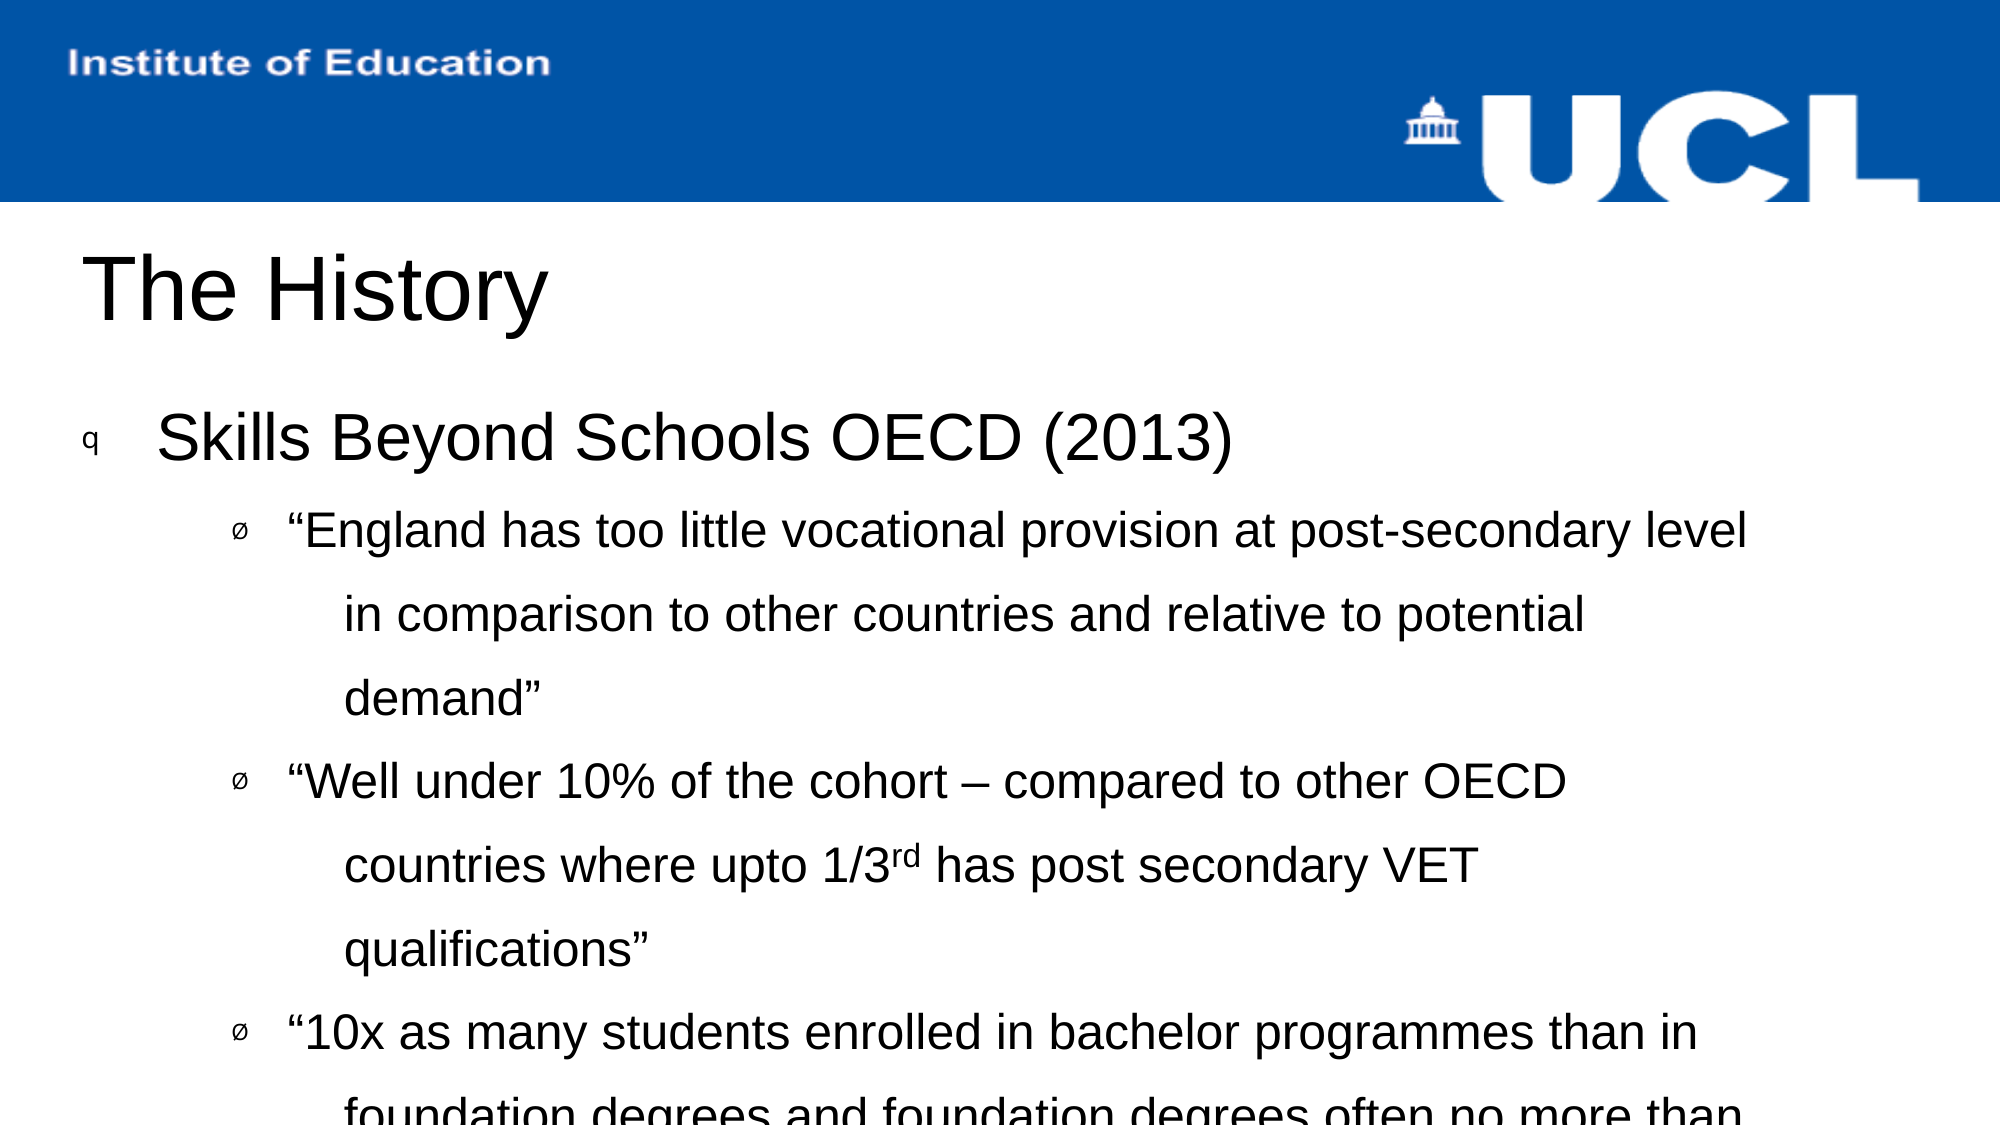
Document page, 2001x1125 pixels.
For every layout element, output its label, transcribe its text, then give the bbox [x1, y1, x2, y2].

text_box Skills Beyond Schools OECD (2013) “England has too little vocational provision at post-secondary level in comparison to other countries and relative to potential demand” “Well under 10% of the cohort – compared to other OECD countries where upto 1/3rd has post secondary VET qualifications” “10x as many students enrolled in bachelor programmes than in foundation degrees and foundation degrees often no more than stepping stone to bachelors degrees” [66, 355, 1796, 1125]
text_box The History [66, 230, 1455, 348]
